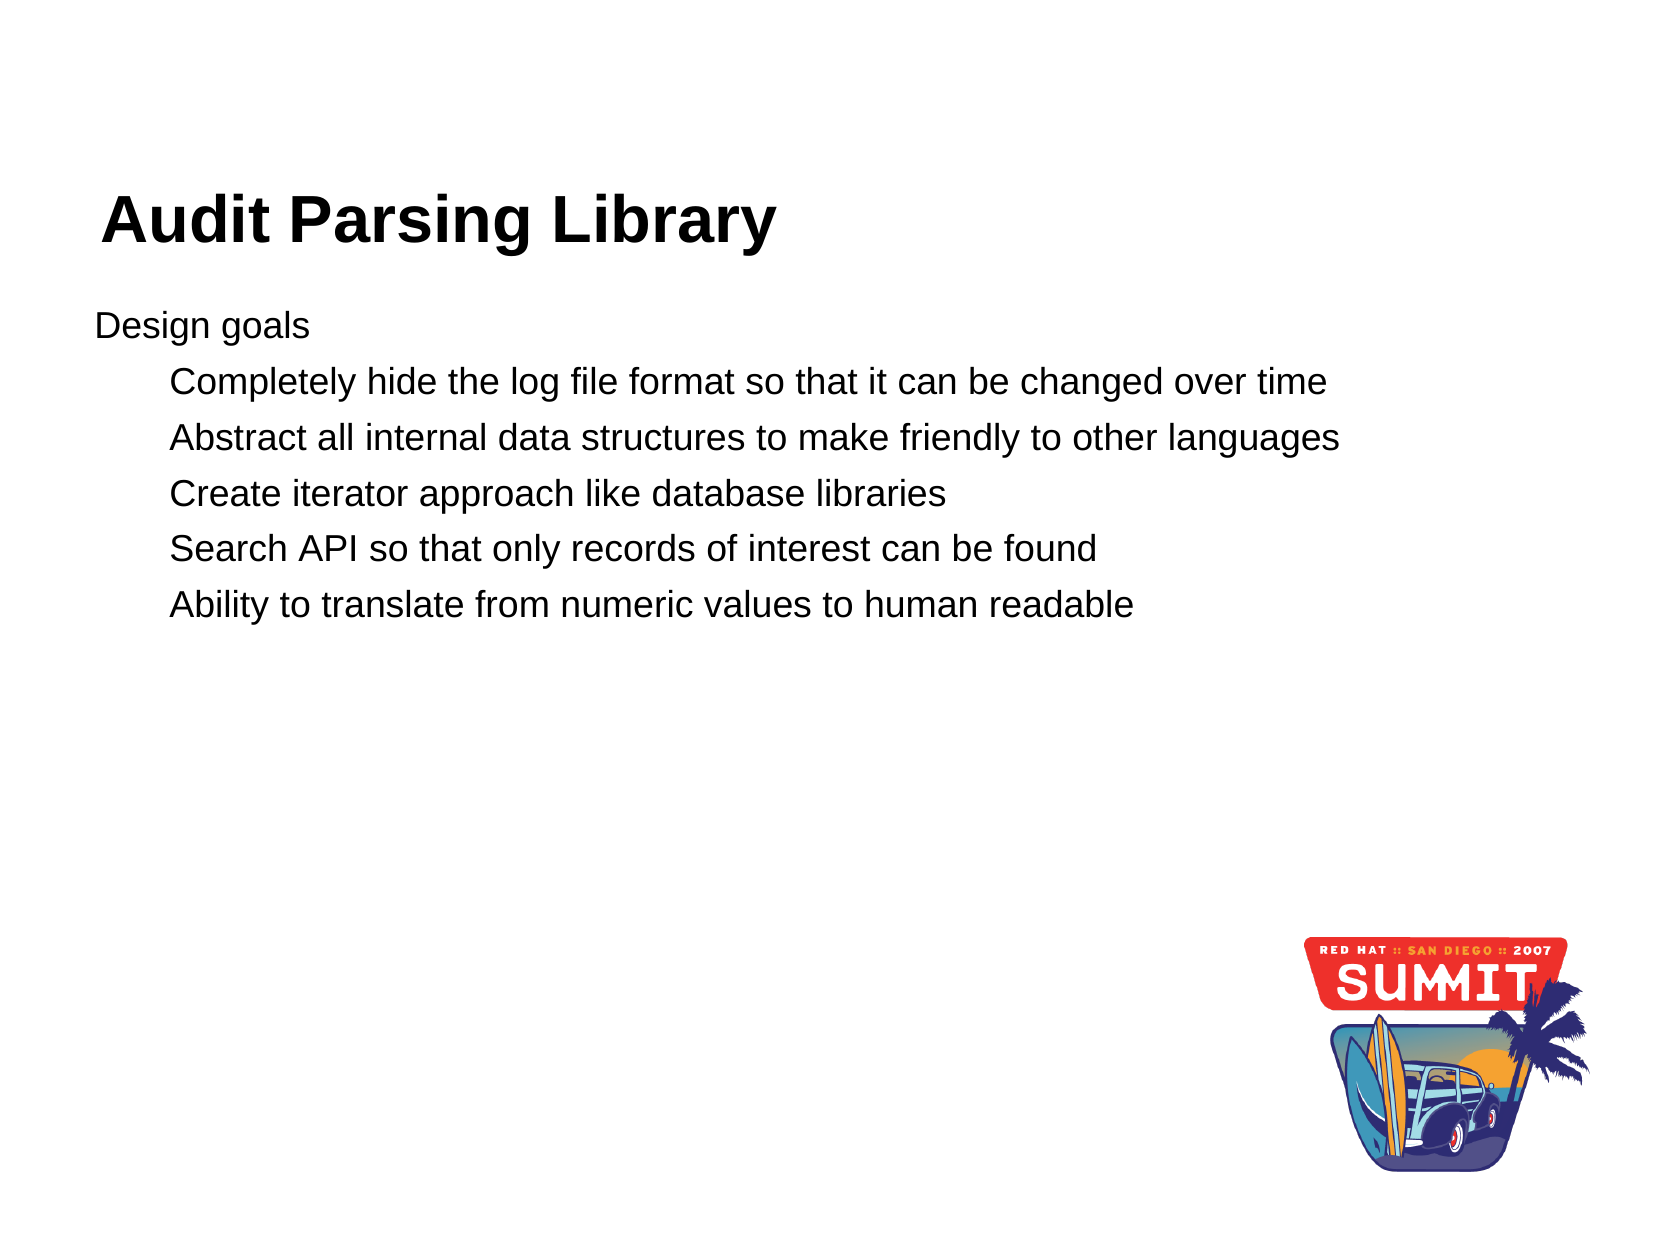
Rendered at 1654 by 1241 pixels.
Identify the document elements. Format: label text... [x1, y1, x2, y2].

title Audit Parsing Library [100, 164, 1506, 275]
list Design goals Completely hide the log file format so that it can be changed over time Abstract all internal data structures to make friendly to other languages Create iterator approach like database libraries Search API so that only records of interest can be found Ability to translate from numeric values to human readable [94, 304, 1500, 1174]
picture [1500, 937, 1590, 1172]
